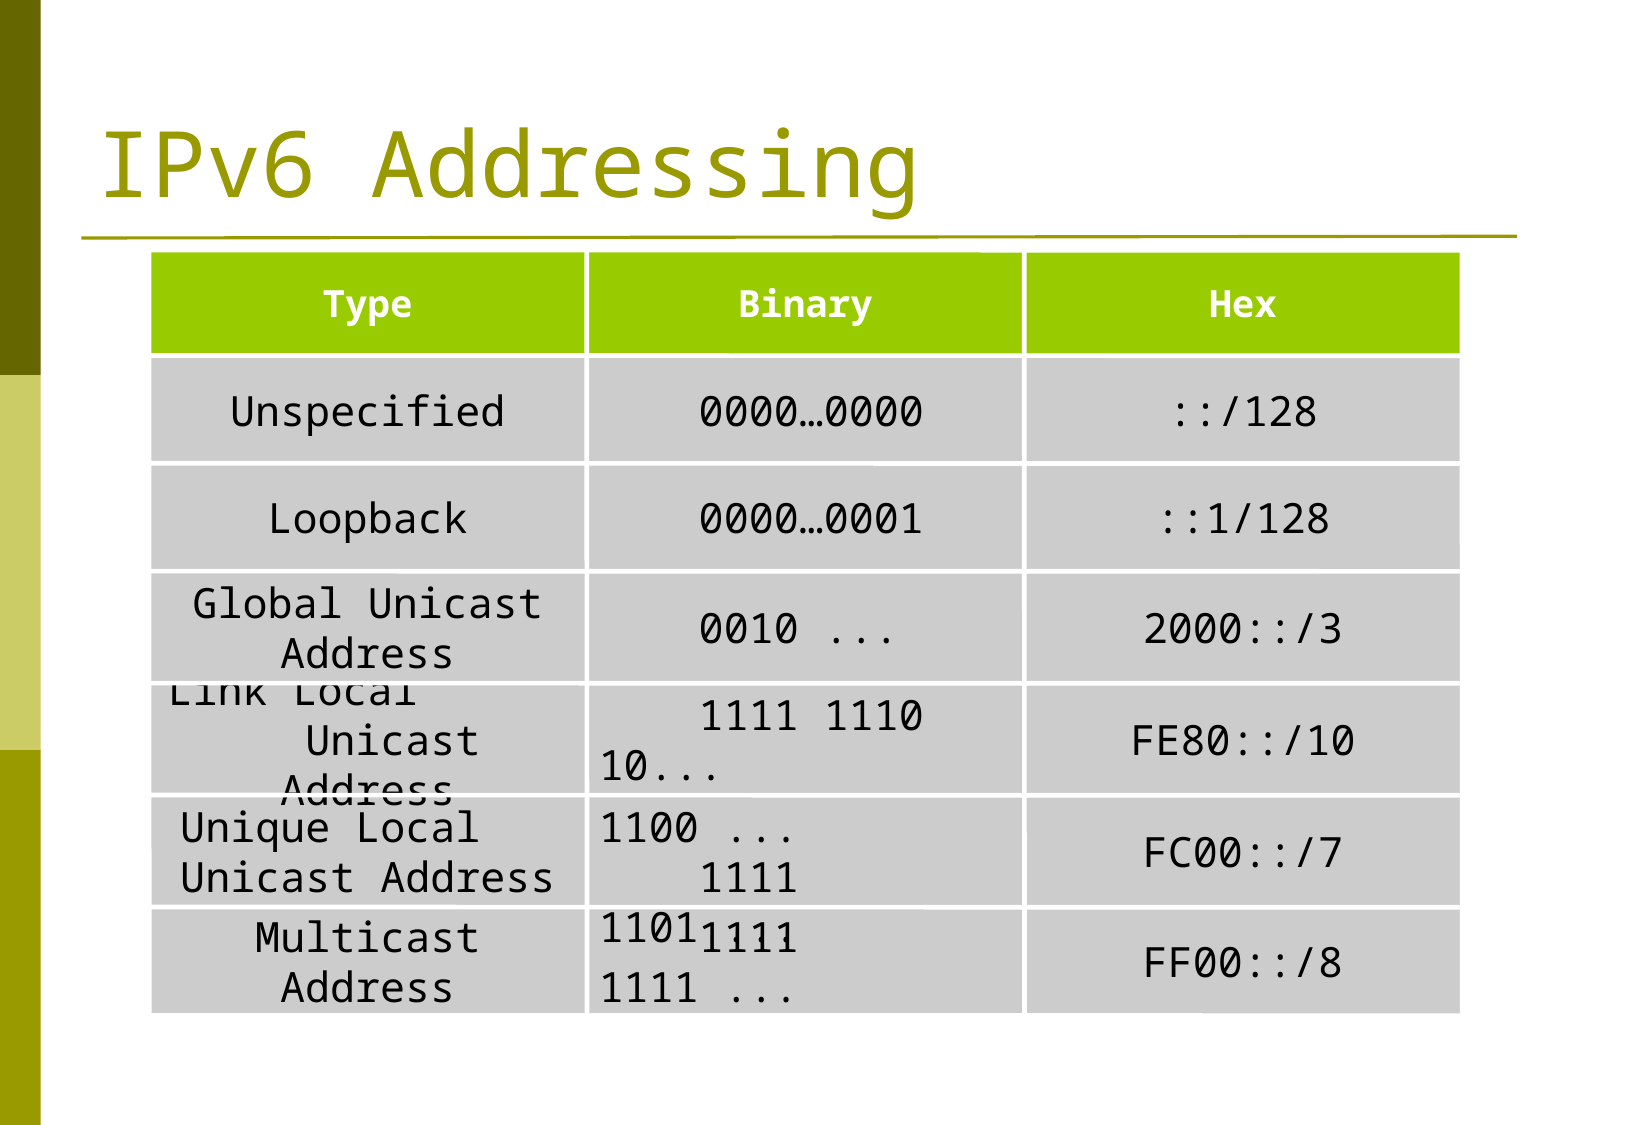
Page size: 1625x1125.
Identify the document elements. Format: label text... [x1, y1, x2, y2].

text_box Unique Local Unicast Address [152, 798, 584, 904]
text_box FC00::/7 [1027, 798, 1459, 904]
text_box 1111 1100 ... 1111 1101 ... [590, 798, 1022, 904]
text_box Unspecified [152, 358, 584, 461]
text_box ::/128 [1027, 358, 1459, 461]
text_box Link Local Unicast Address [152, 686, 584, 792]
text_box ::1/128 [1027, 466, 1459, 569]
text_box FF00::/8 [1027, 910, 1459, 1013]
text_box 0000…0000 [590, 358, 1021, 461]
text_box 1111 1111 ... [590, 910, 1022, 1013]
text_box Global Unicast Address [152, 574, 584, 680]
text_box Loopback [152, 466, 584, 568]
text_box Type [152, 253, 584, 353]
title IPv6 Addressing [81, 45, 1544, 233]
text_box 2000::/3 [1027, 574, 1459, 680]
text_box 0010 ... [590, 574, 1022, 680]
text_box Multicast Address [152, 910, 584, 1013]
text_box Hex [1027, 253, 1459, 353]
text_box Binary [590, 253, 1021, 353]
text_box 0000…0001 [590, 466, 1021, 568]
text_box FE80::/10 [1027, 686, 1459, 792]
text_box 1111 1110 10... [590, 686, 1022, 792]
